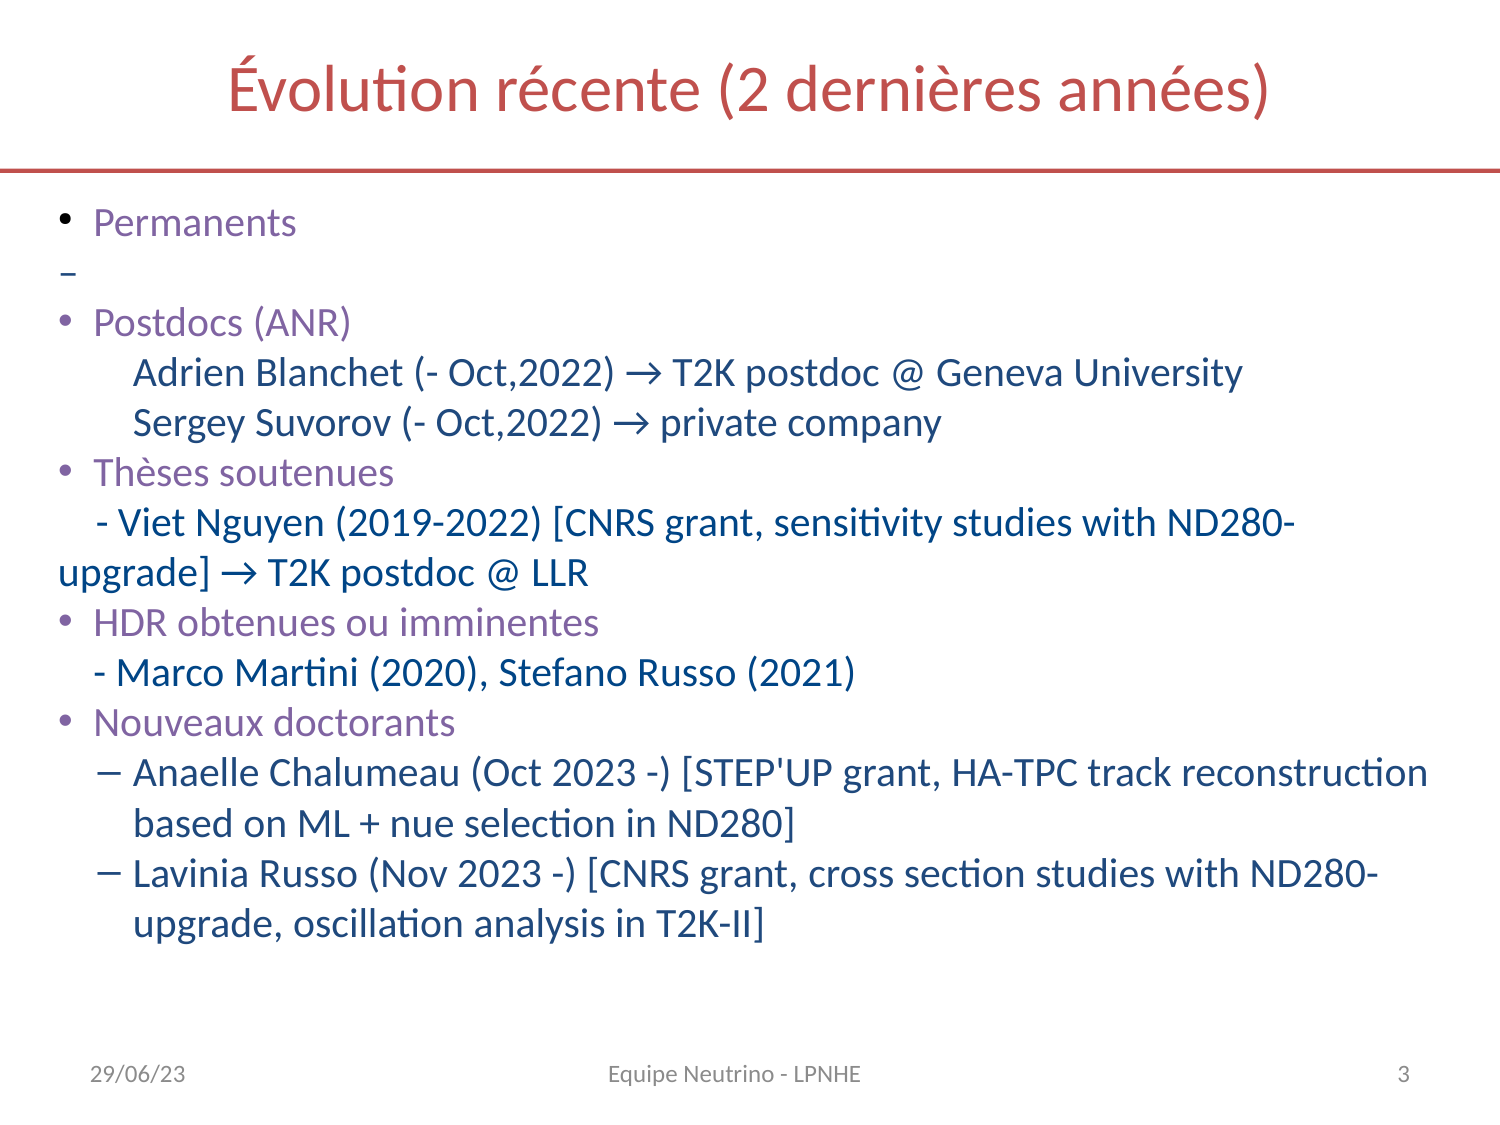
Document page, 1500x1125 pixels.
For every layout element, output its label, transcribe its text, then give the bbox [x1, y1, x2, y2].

text_box 29/06/23 [74, 1042, 425, 1103]
text_box <number> [1074, 1042, 1425, 1103]
text_box Évolution récente (2 dernières années) [75, 29, 1425, 141]
text_box Equipe Neutrino - LPNHE [464, 1042, 1005, 1103]
text_box Permanents – Postdocs (ANR) Adrien Blanchet (- Oct,2022) → T2K postdoc @ Geneva University Sergey Suvorov (- Oct,2022) → private company Thèses soutenues - Viet Nguyen (2019-2022) [CNRS grant, sensitivity studies with ND280-upgrade] → T2K postdoc @ LLR HDR obtenues ou imminentes - Marco Martini (2020), Stefano Russo (2021) Nouveaux doctorants Anaelle Chalumeau (Oct 2023 -) [STEP'UP grant, HA-TPC track reconstruction based on ML + nue selection in ND280] Lavinia Russo (Nov 2023 -) [CNRS grant, cross section studies with ND280-upgrade, oscillation analysis in T2K-II] [43, 187, 1460, 1043]
